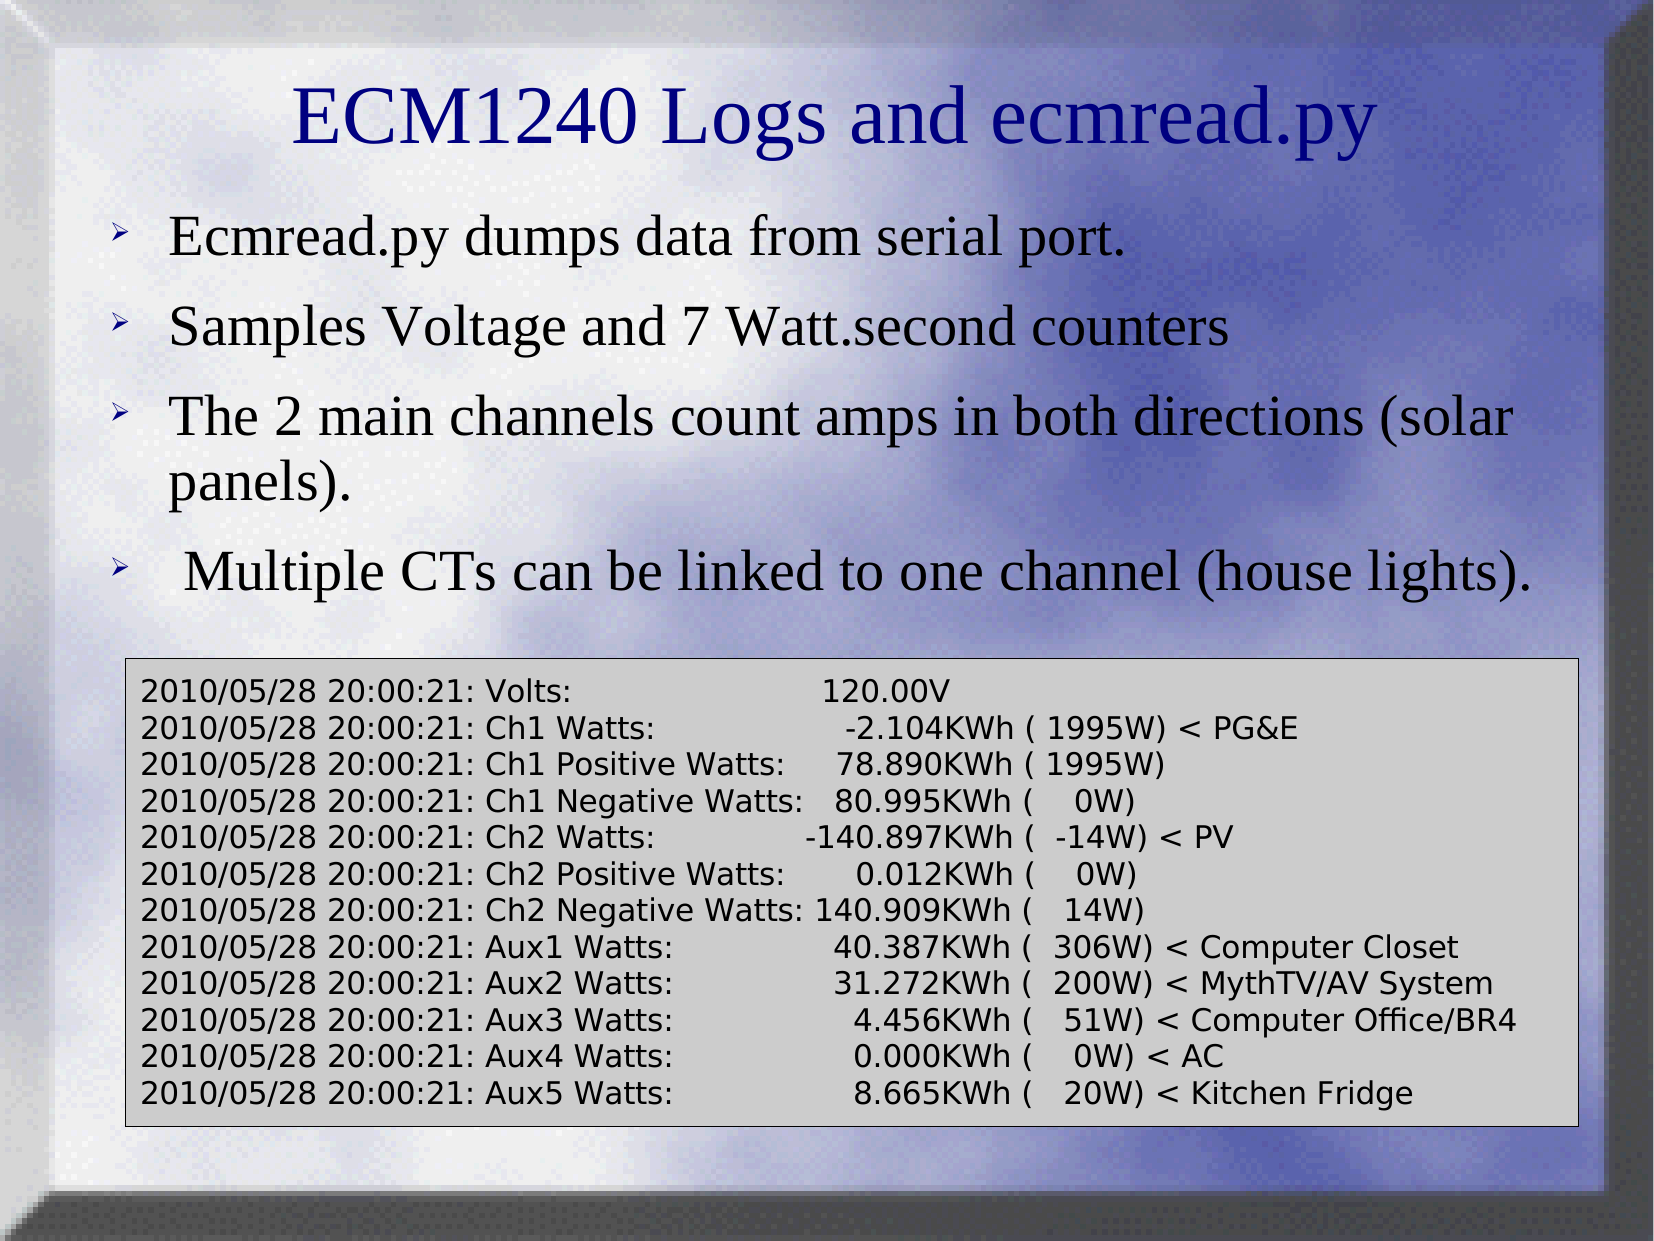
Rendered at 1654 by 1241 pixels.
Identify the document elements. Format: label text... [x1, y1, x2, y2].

picture [0, 0, 1654, 1241]
text_box 2010/05/28 20:00:21: Volts: 120.00V 2010/05/28 20:00:21: Ch1 Watts: -2.104KWh ( 1995W) < PG&E 2010/05/28 20:00:21: Ch1 Positive Watts: 78.890KWh ( 1995W) 2010/05/28 20:00:21: Ch1 Negative Watts: 80.995KWh ( 0W) 2010/05/28 20:00:21: Ch2 Watts: -140.897KWh ( -14W) < PV 2010/05/28 20:00:21: Ch2 Positive Watts: 0.012KWh ( 0W) 2010/05/28 20:00:21: Ch2 Negative Watts: 140.909KWh ( 14W) 2010/05/28 20:00:21: Aux1 Watts: 40.387KWh ( 306W) < Computer Closet 2010/05/28 20:00:21: Aux2 Watts: 31.272KWh ( 200W) < MythTV/AV System 2010/05/28 20:00:21: Aux3 Watts: 4.456KWh ( 51W) < Computer Office/BR4 2010/05/28 20:00:21: Aux4 Watts: 0.000KWh ( 0W) < AC 2010/05/28 20:00:21: Aux5 Watts: 8.665KWh ( 20W) < Kitchen Fridge [125, 658, 1579, 1127]
title ECM1240 Logs and ecmread.py [120, 67, 1552, 165]
list Ecmread.py dumps data from serial port. Samples Voltage and 7 Watt.second counters The 2 main channels count amps in both directions (solar panels). Multiple CTs can be linked to one channel (house lights). [109, 203, 1555, 604]
